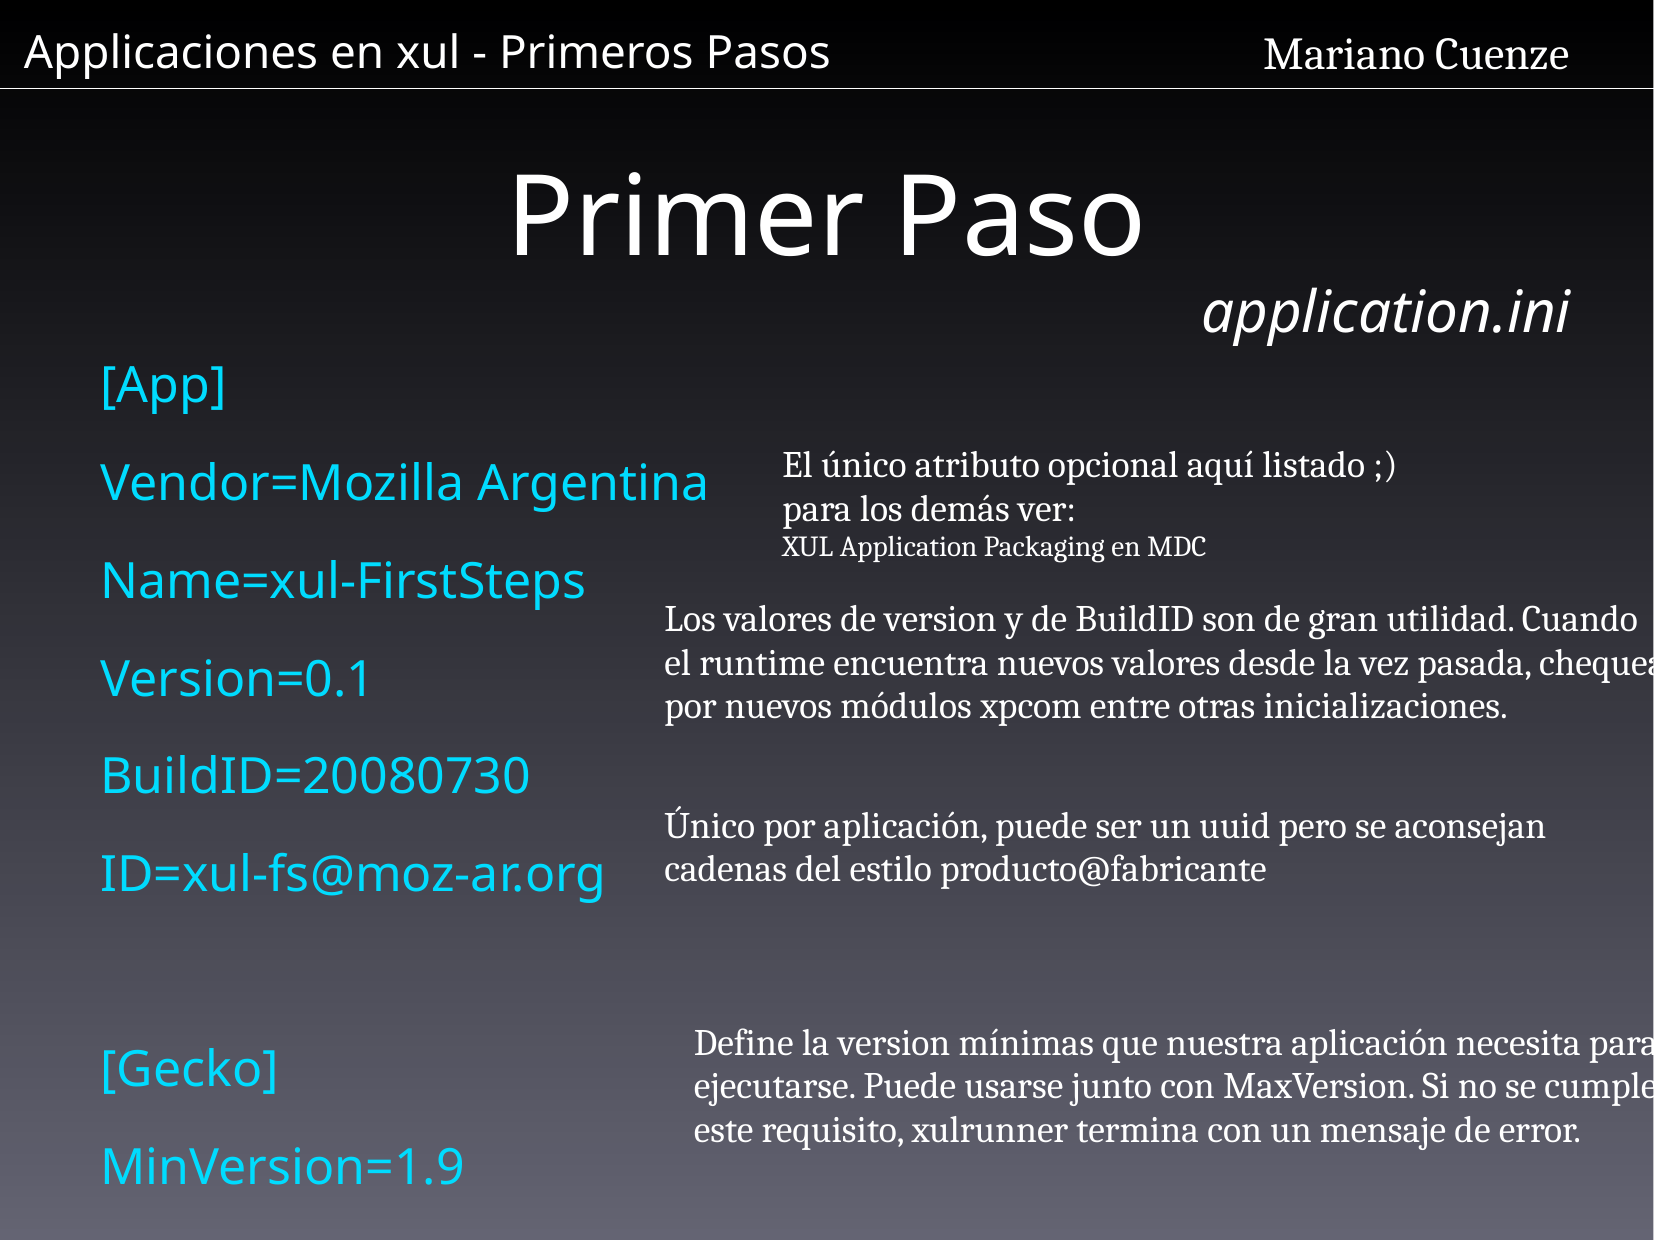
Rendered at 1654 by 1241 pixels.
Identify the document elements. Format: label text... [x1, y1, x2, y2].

text_box Applicaciones en xul - Primeros Pasos [9, 11, 899, 80]
text_box Define la version mínimas que nuestra aplicación necesita para ejecutarse. Puede usarse junto con MaxVersion. Si no se cumple este requisito, xulrunner termina con un mensaje de error. [679, 1014, 1654, 1204]
title Primer Paso [82, 108, 1571, 265]
title application.ini [82, 265, 1571, 355]
text_box Único por aplicación, puede ser un uuid pero se aconsejan cadenas del estilo producto@fabricante [649, 797, 1654, 900]
text_box Mariano Cuenze [1249, 20, 1648, 88]
list [App] Vendor=Mozilla Argentina Name=xul-FirstSteps Version=0.1 BuildID=20080730 ID=xul-fs@moz-ar.org [Gecko] MinVersion=1.9 [82, 355, 1571, 1153]
text_box El único atributo opcional aquí listado ;) para los demás ver: XUL Application Packaging en MDC [767, 436, 1654, 573]
text_box Los valores de version y de BuildID son de gran utilidad. Cuando el runtime encuentra nuevos valores desde la vez pasada, chequea por nuevos módulos xpcom entre otras inicializaciones. [649, 590, 1654, 780]
